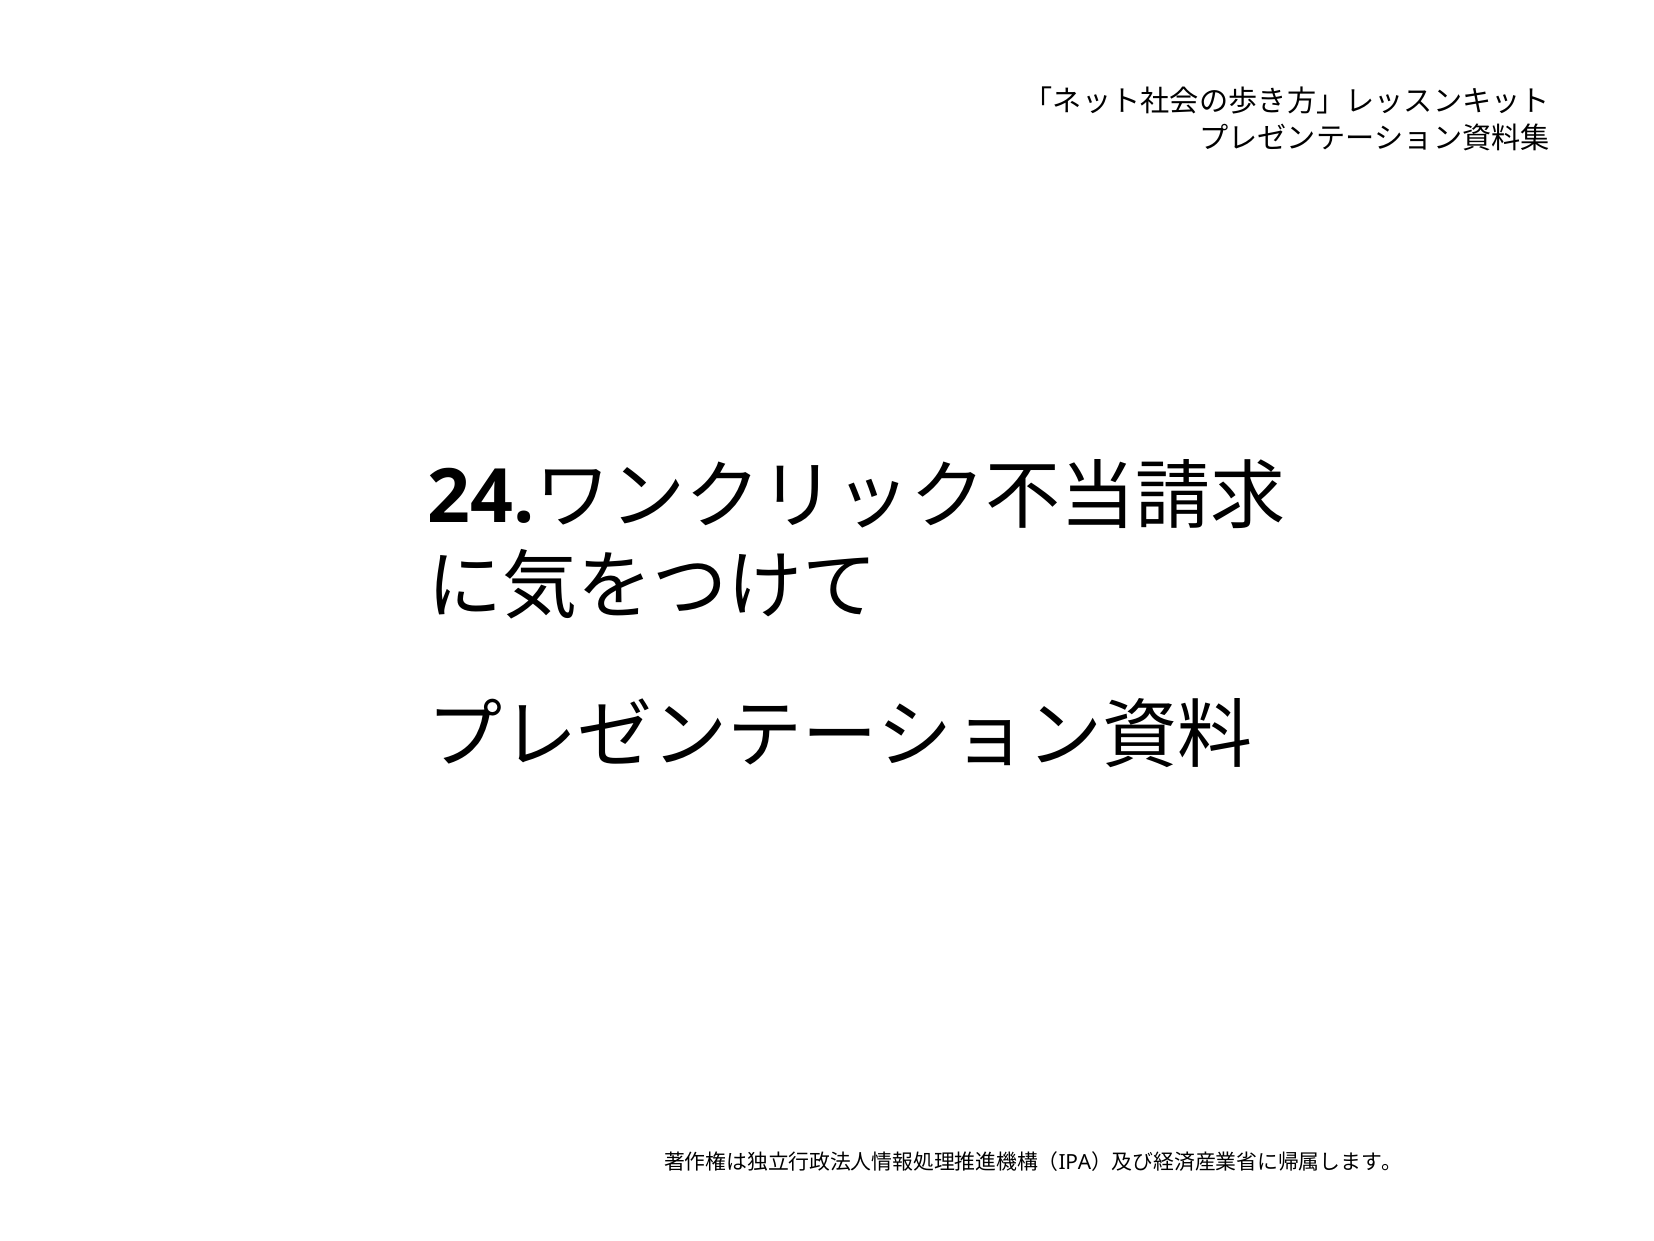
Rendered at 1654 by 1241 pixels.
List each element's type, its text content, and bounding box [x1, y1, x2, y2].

text_box 著作権は独立行政法人情報処理推進機構（IPA）及び経済産業省に帰属します。 [649, 1145, 1536, 1182]
text_box 「ネット社会の歩き方」レッスンキット プレゼンテーション資料集 [1003, 74, 1566, 163]
text_box 24.ワンクリック不当請求に気をつけて プレゼンテーション資料 [413, 442, 1329, 784]
